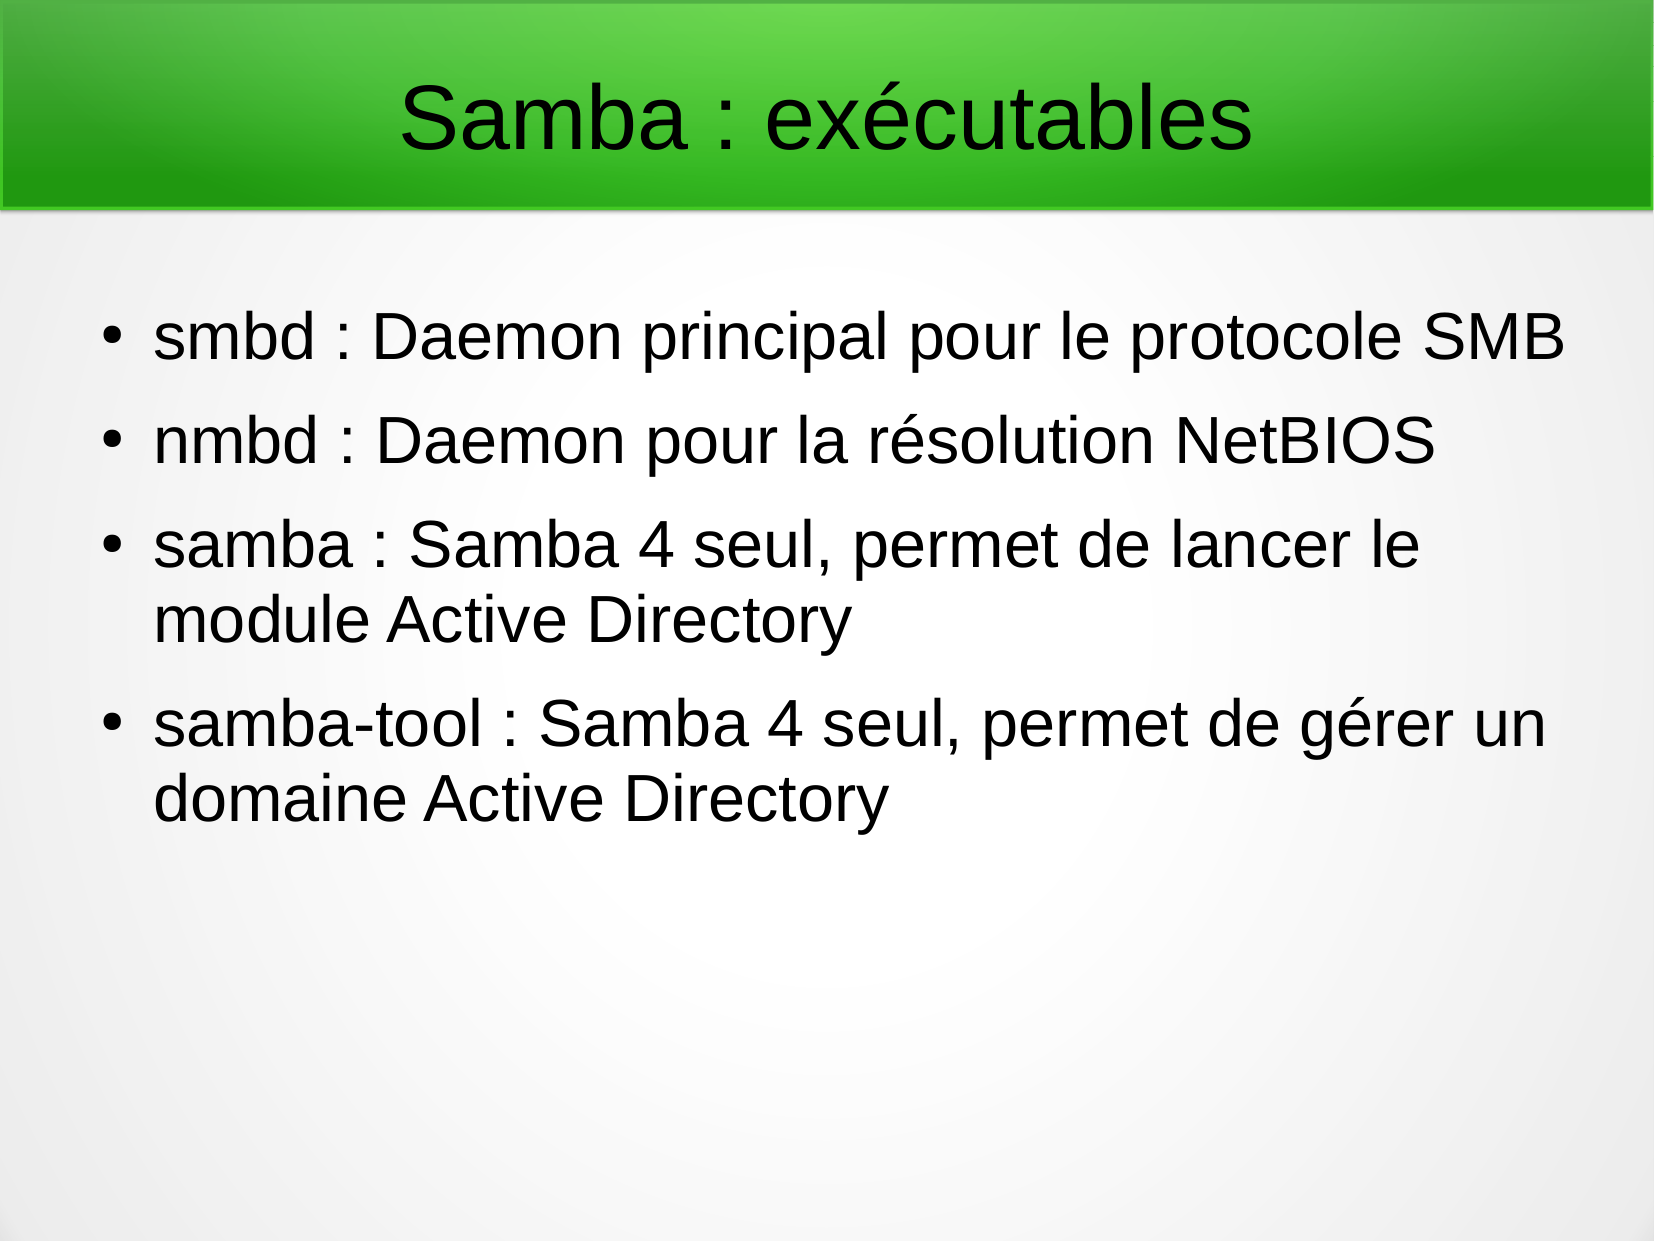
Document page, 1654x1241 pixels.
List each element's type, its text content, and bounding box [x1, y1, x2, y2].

title Samba : exécutables [82, 47, 1571, 189]
list smbd : Daemon principal pour le protocole SMB nmbd : Daemon pour la résolution NetBIOS samba : Samba 4 seul, permet de lancer le module Active Directory samba-tool : Samba 4 seul, permet de gérer un domaine Active Directory [82, 299, 1571, 1019]
